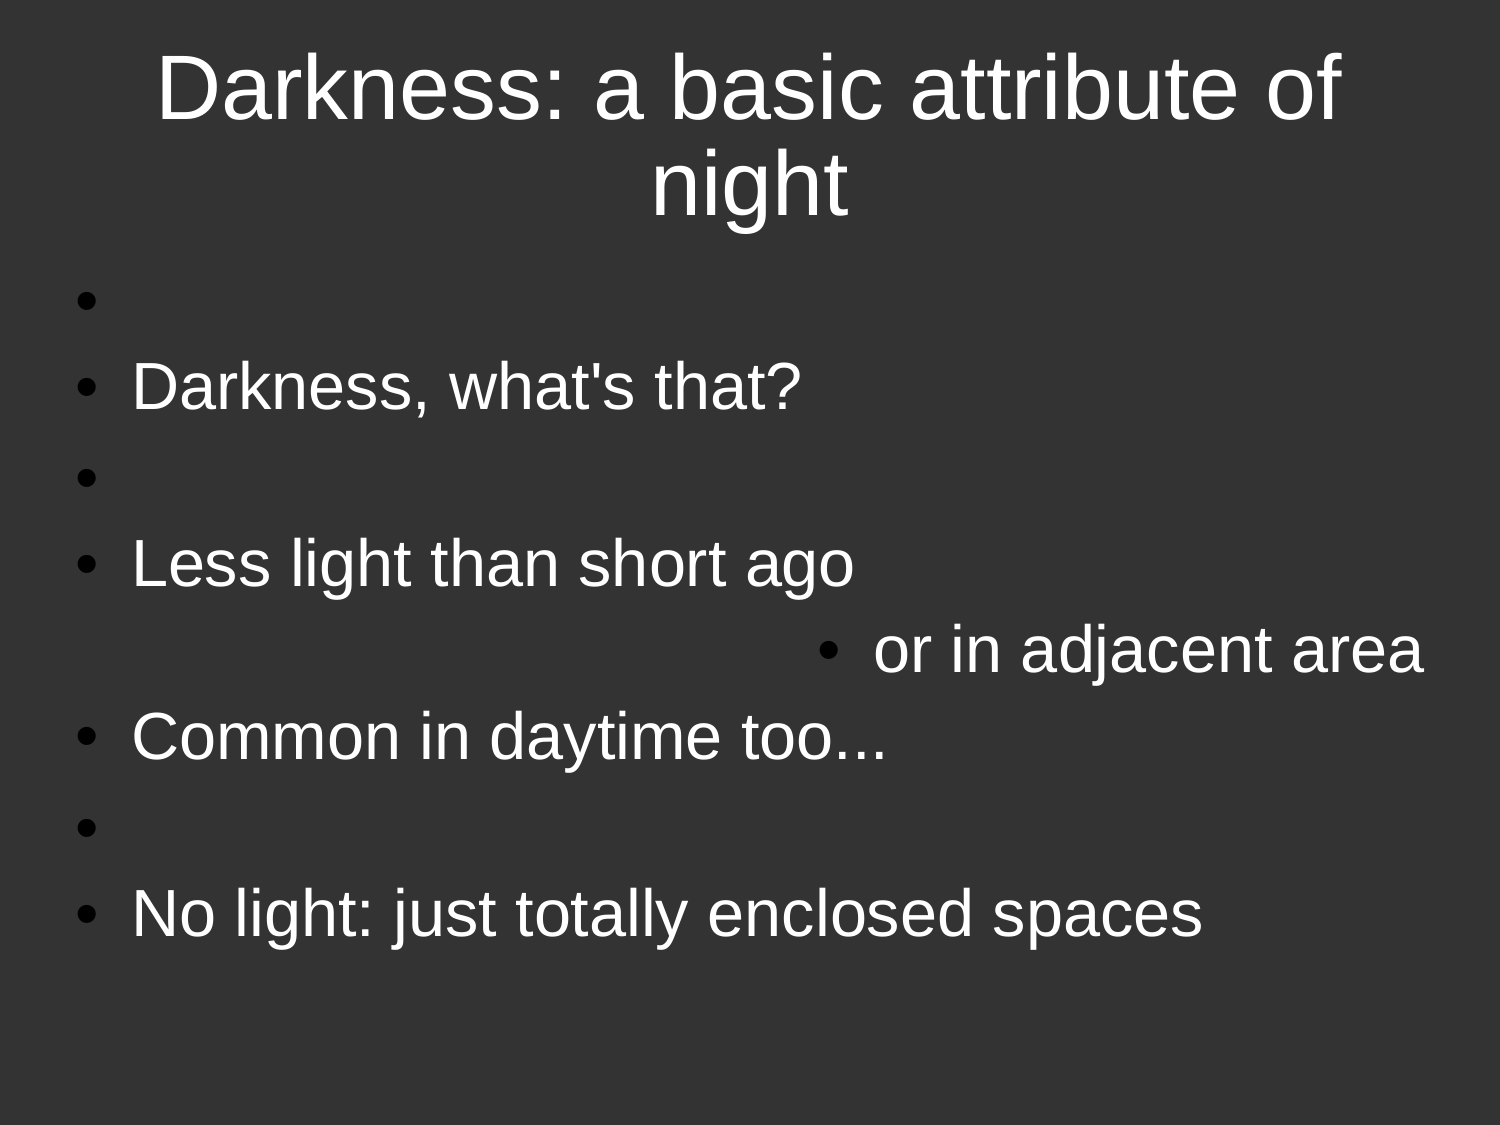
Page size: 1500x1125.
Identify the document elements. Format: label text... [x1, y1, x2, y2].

title Darkness: a basic attribute of night [75, 21, 1425, 257]
list Darkness, what's that? Less light than short ago or in adjacent area Common in daytime too... No light: just totally enclosed spaces [75, 262, 1425, 1005]
